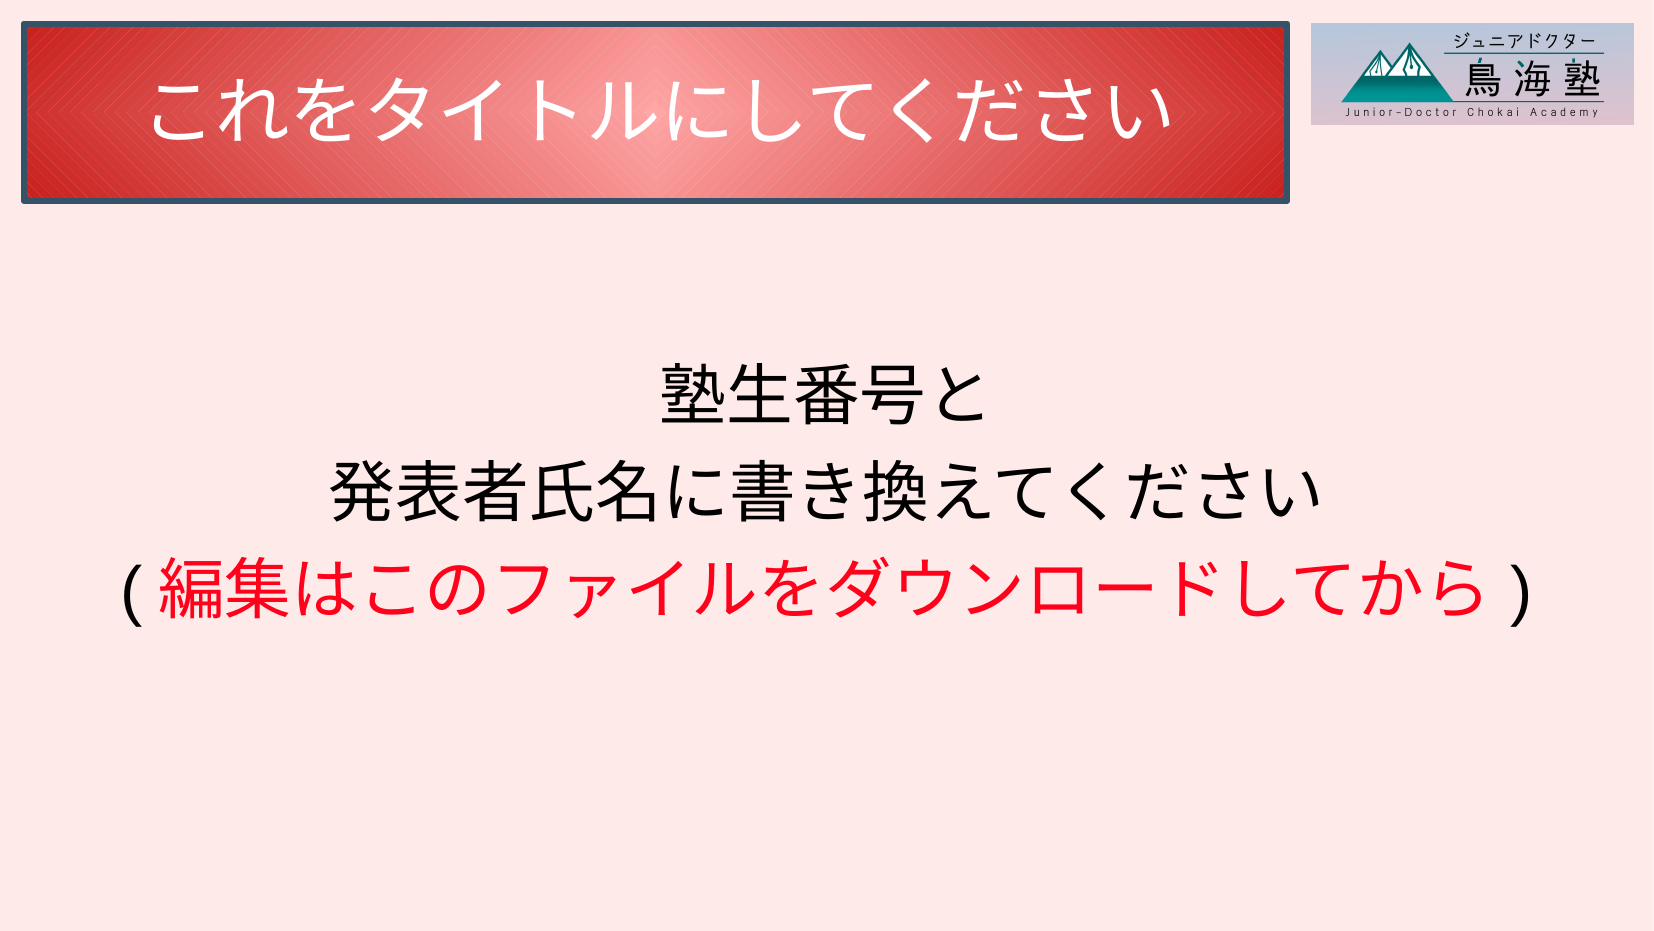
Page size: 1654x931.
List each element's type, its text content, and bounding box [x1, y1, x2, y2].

title これをタイトルにしてください [82, 29, 1235, 184]
picture [1311, 23, 1634, 125]
subtitle 塾生番号と 発表者氏名に書き換えてください (編集はこのファイルをダウンロードしてから) [82, 217, 1571, 758]
